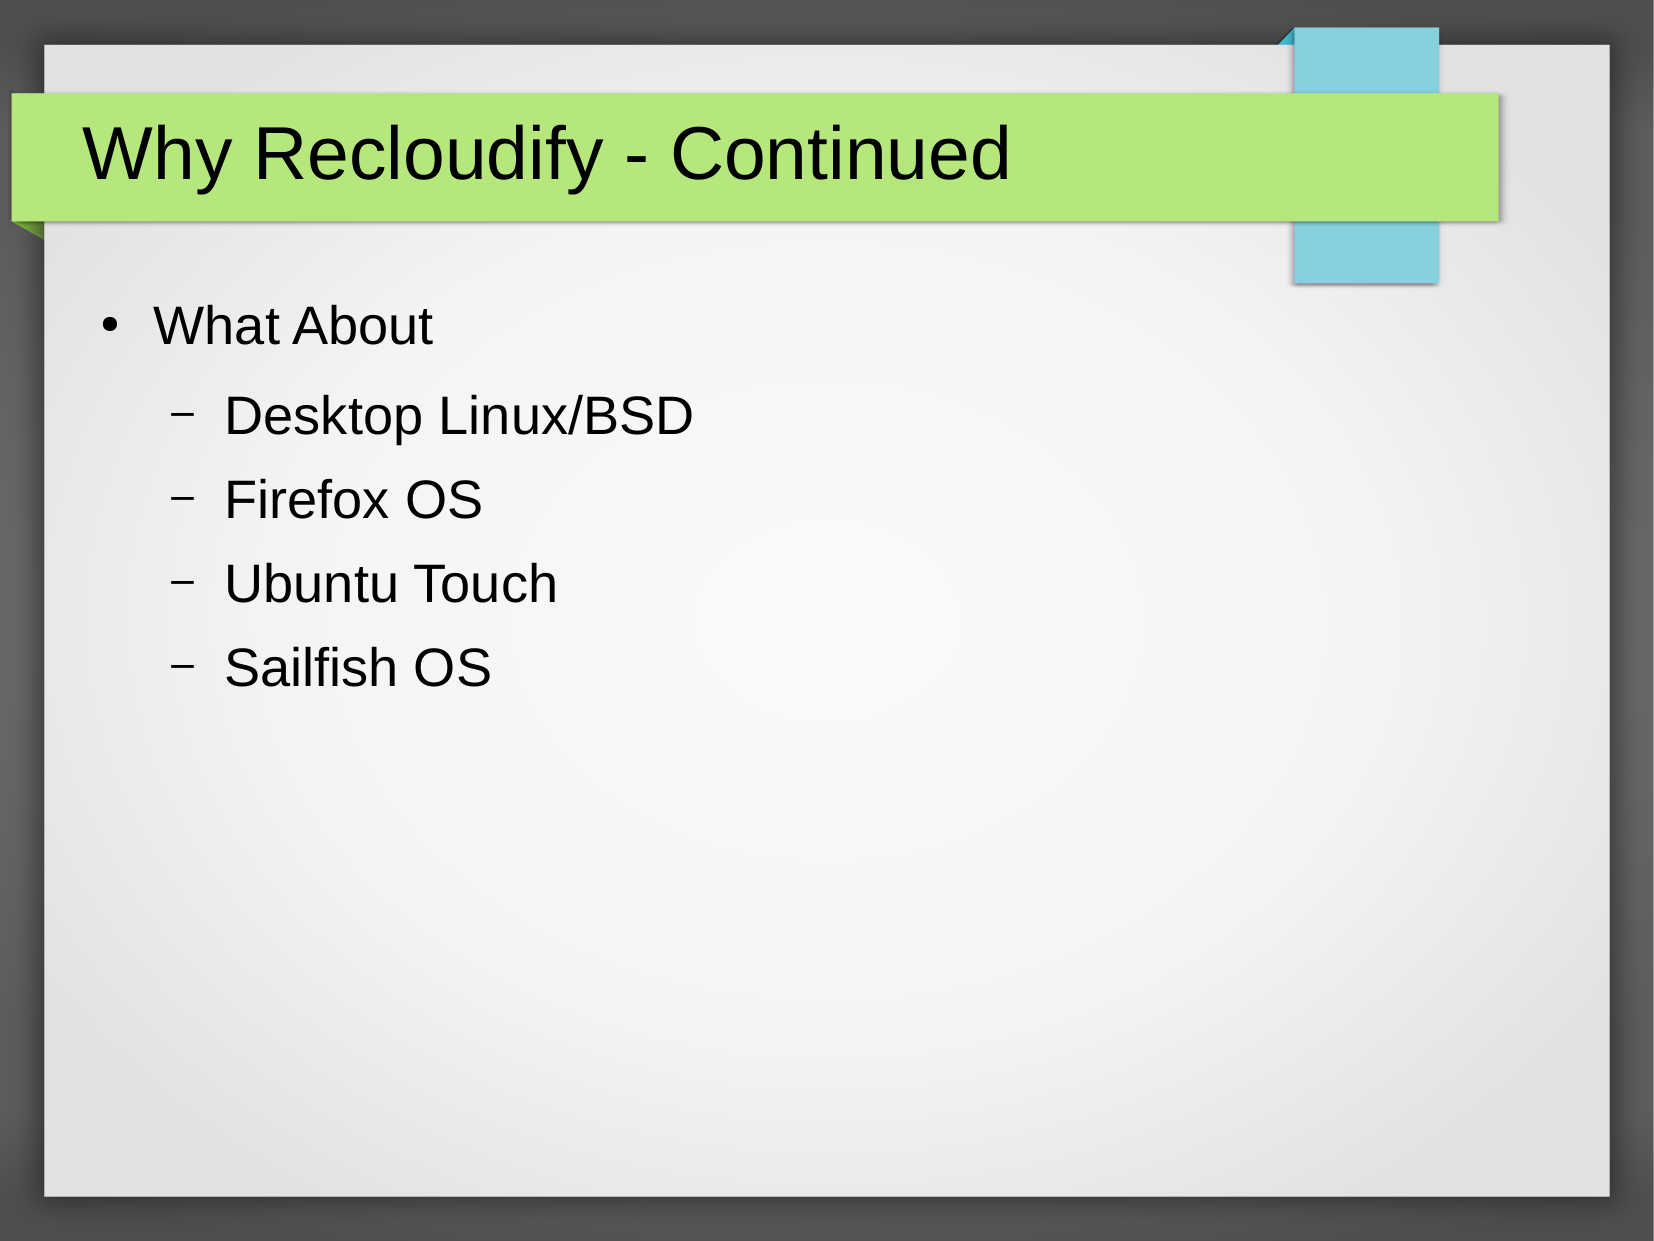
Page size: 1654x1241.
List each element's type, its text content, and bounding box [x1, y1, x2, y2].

list What About Desktop Linux/BSD Firefox OS Ubuntu Touch Sailfish OS [82, 295, 1571, 1015]
title Why Recloudify - Continued [82, 94, 1264, 213]
picture [0, 0, 1654, 1241]
